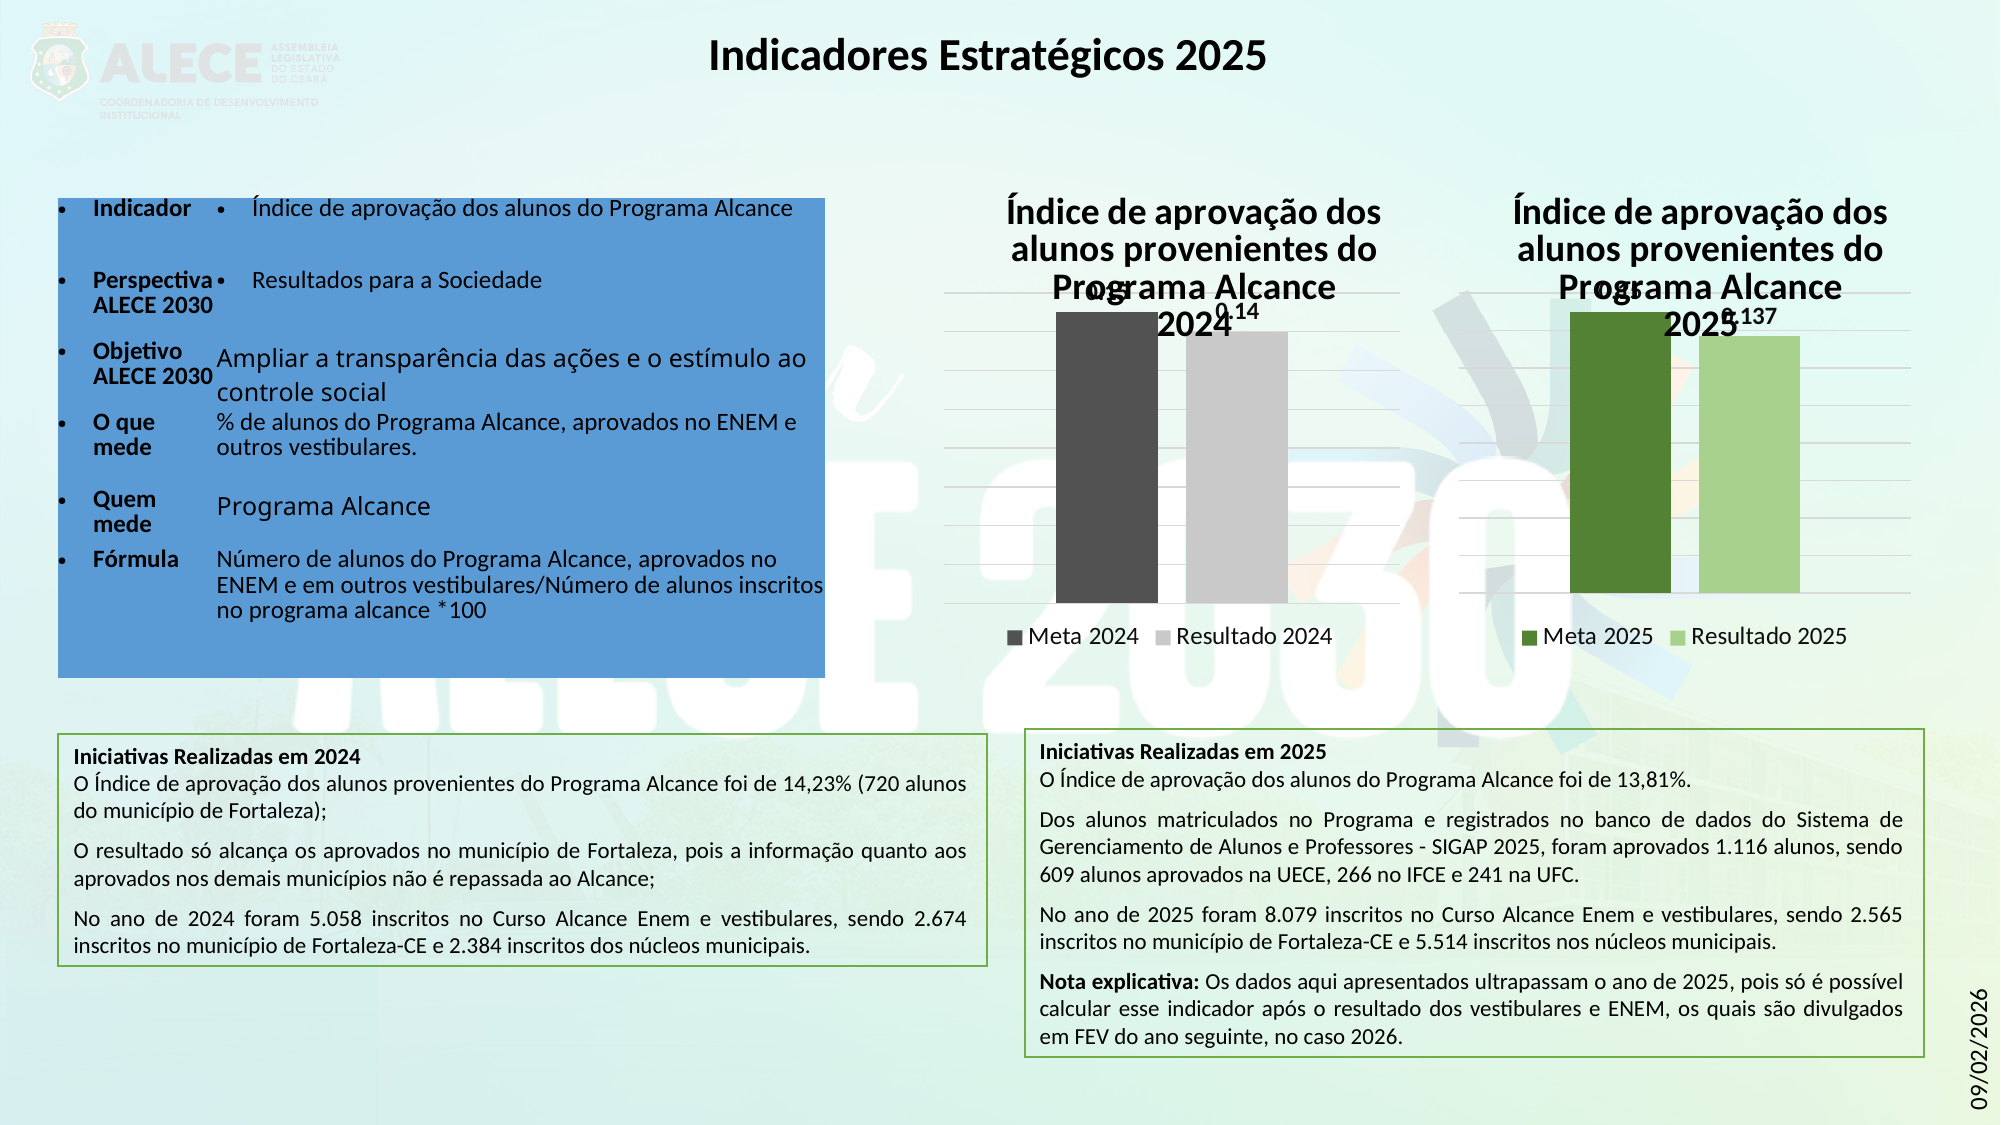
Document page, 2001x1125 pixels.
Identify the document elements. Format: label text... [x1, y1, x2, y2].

table_cell % de alunos do Programa Alcance, aprovados no ENEM e outros vestibulares. [217, 412, 825, 489]
table_header Índice de aprovação dos alunos do Programa Alcance [217, 198, 825, 269]
table_cell Resultados para a Sociedade [217, 269, 825, 341]
table_cell Perspectiva ALECE 2030 [58, 269, 217, 341]
text_box Iniciativas Realizadas em 2025 O Índice de aprovação dos alunos do Programa Alcance foi de 13,81%. Dos alunos matriculados no Programa e registrados no banco de dados do Sistema de Gerenciamento de Alunos e Professores - SIGAP 2025, foram aprovados 1.116 alunos, sendo 609 alunos aprovados na UECE, 266 no IFCE e 241 na UFC. No ano de 2025 foram 8.079 inscritos no Curso Alcance Enem e vestibulares, sendo 2.565 inscritos no município de Fortaleza-CE e 5.514 inscritos nos núcleos municipais. Nota explicativa: Os dados aqui apresentados ultrapassam o ano de 2025, pois só é possível calcular esse indicador após o resultado dos vestibulares e ENEM, os quais são divulgados em FEV do ano seguinte, no caso 2026. [1025, 729, 1924, 1057]
chart [912, 184, 1943, 657]
table_cell Ampliar a transparência das ações e o estímulo ao controle social [217, 341, 825, 412]
table_cell Número de alunos do Programa Alcance, aprovados no ENEM e em outros vestibulares/Número de alunos inscritos no programa alcance *100 [217, 549, 825, 678]
table_cell Fórmula [58, 549, 217, 678]
table_cell Programa Alcance [217, 489, 825, 549]
table_cell Objetivo ALECE 2030 [58, 341, 217, 412]
text_box 09/02/2026 [1954, 972, 2000, 1125]
table_cell O que mede [58, 412, 217, 489]
text_box Iniciativas Realizadas em 2024 O Índice de aprovação dos alunos provenientes do Programa Alcance foi de 14,23% (720 alunos do município de Fortaleza); O resultado só alcança os aprovados no município de Fortaleza, pois a informação quanto aos aprovados nos demais municípios não é repassada ao Alcance; No ano de 2024 foram 5.058 inscritos no Curso Alcance Enem e vestibulares, sendo 2.674 inscritos no município de Fortaleza-CE e 2.384 inscritos dos núcleos municipais. [58, 734, 987, 966]
table_header Indicador [58, 198, 217, 269]
title Indicadores Estratégicos 2025 [671, 22, 1305, 89]
table_cell Quem mede [58, 489, 217, 549]
